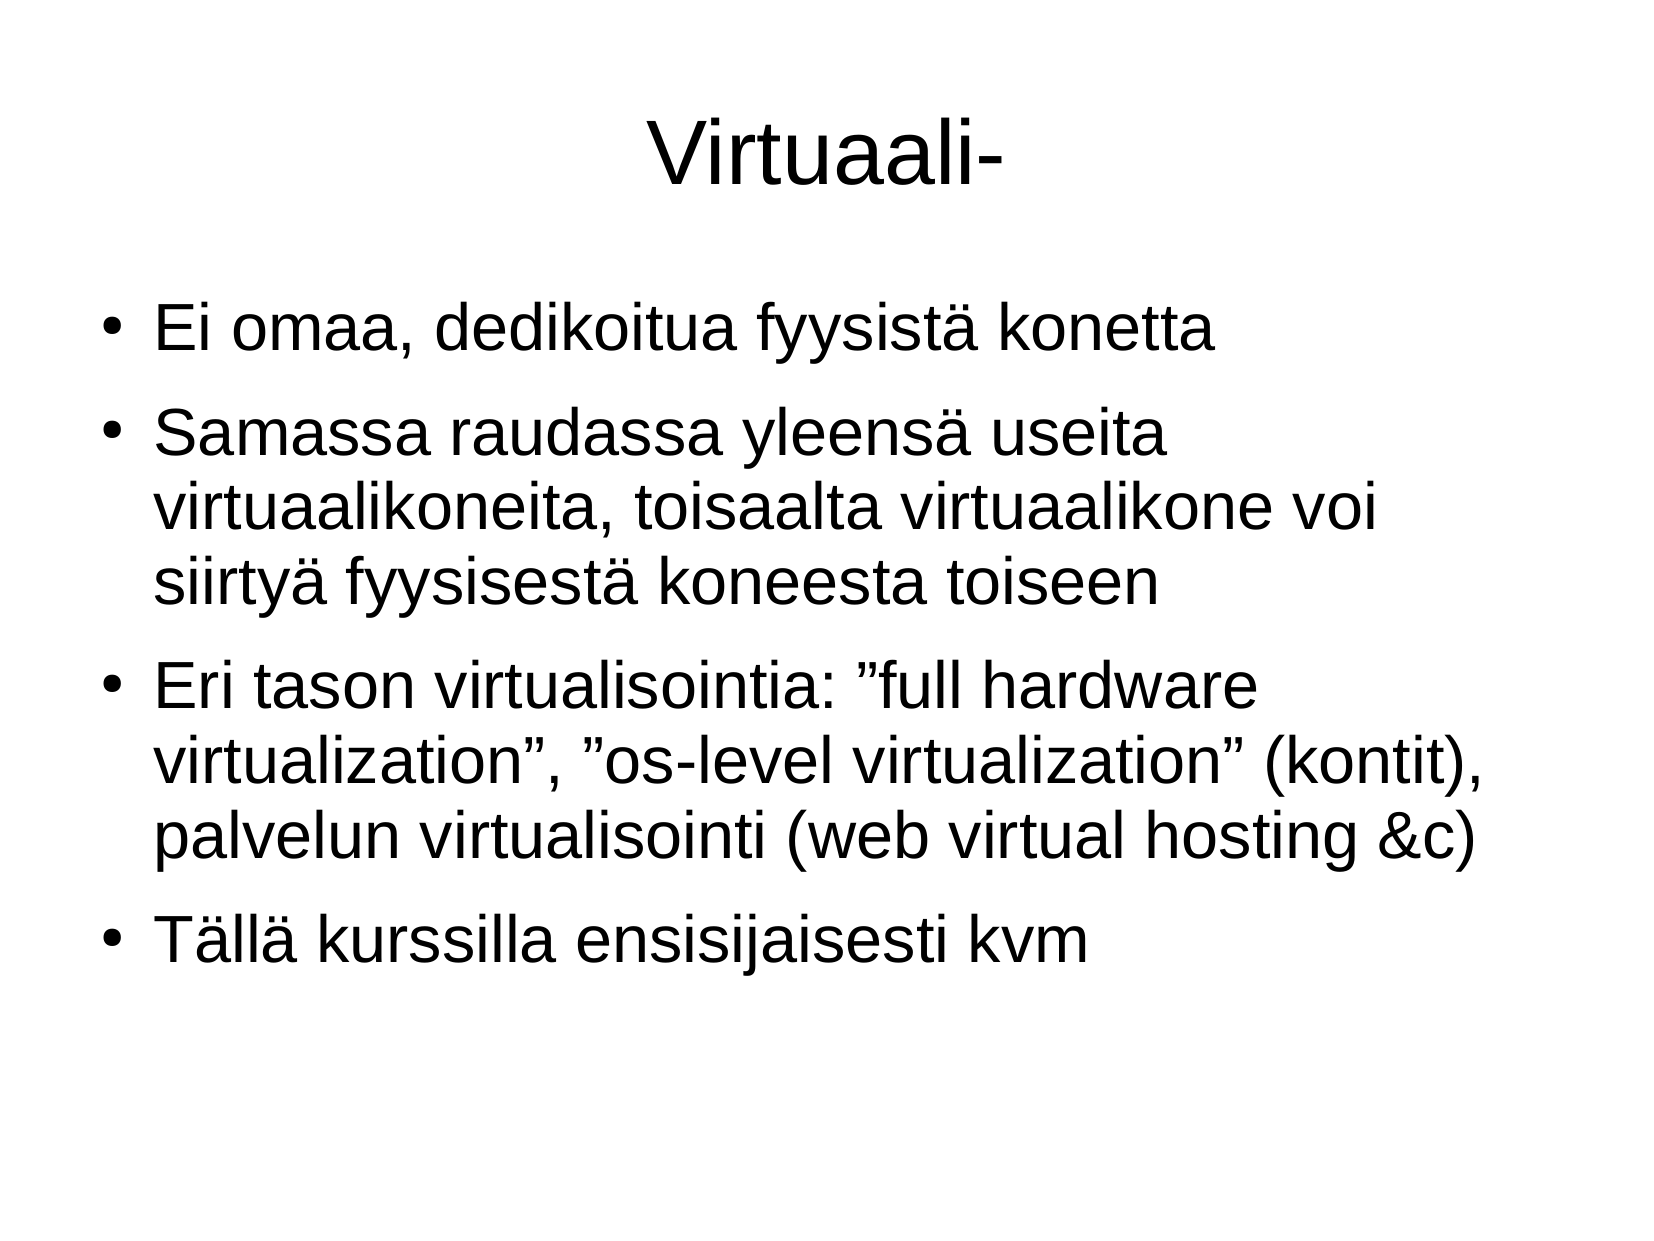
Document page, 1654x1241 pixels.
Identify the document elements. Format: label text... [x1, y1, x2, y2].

list Ei omaa, dedikoitua fyysistä konetta Samassa raudassa yleensä useita virtuaalikoneita, toisaalta virtuaalikone voi siirtyä fyysisestä koneesta toiseen Eri tason virtualisointia: ”full hardware virtualization”, ”os-level virtualization” (kontit), palvelun virtualisointi (web virtual hosting &c) Tällä kurssilla ensisijaisesti kvm [82, 290, 1571, 1010]
title Virtuaali- [82, 49, 1571, 257]
